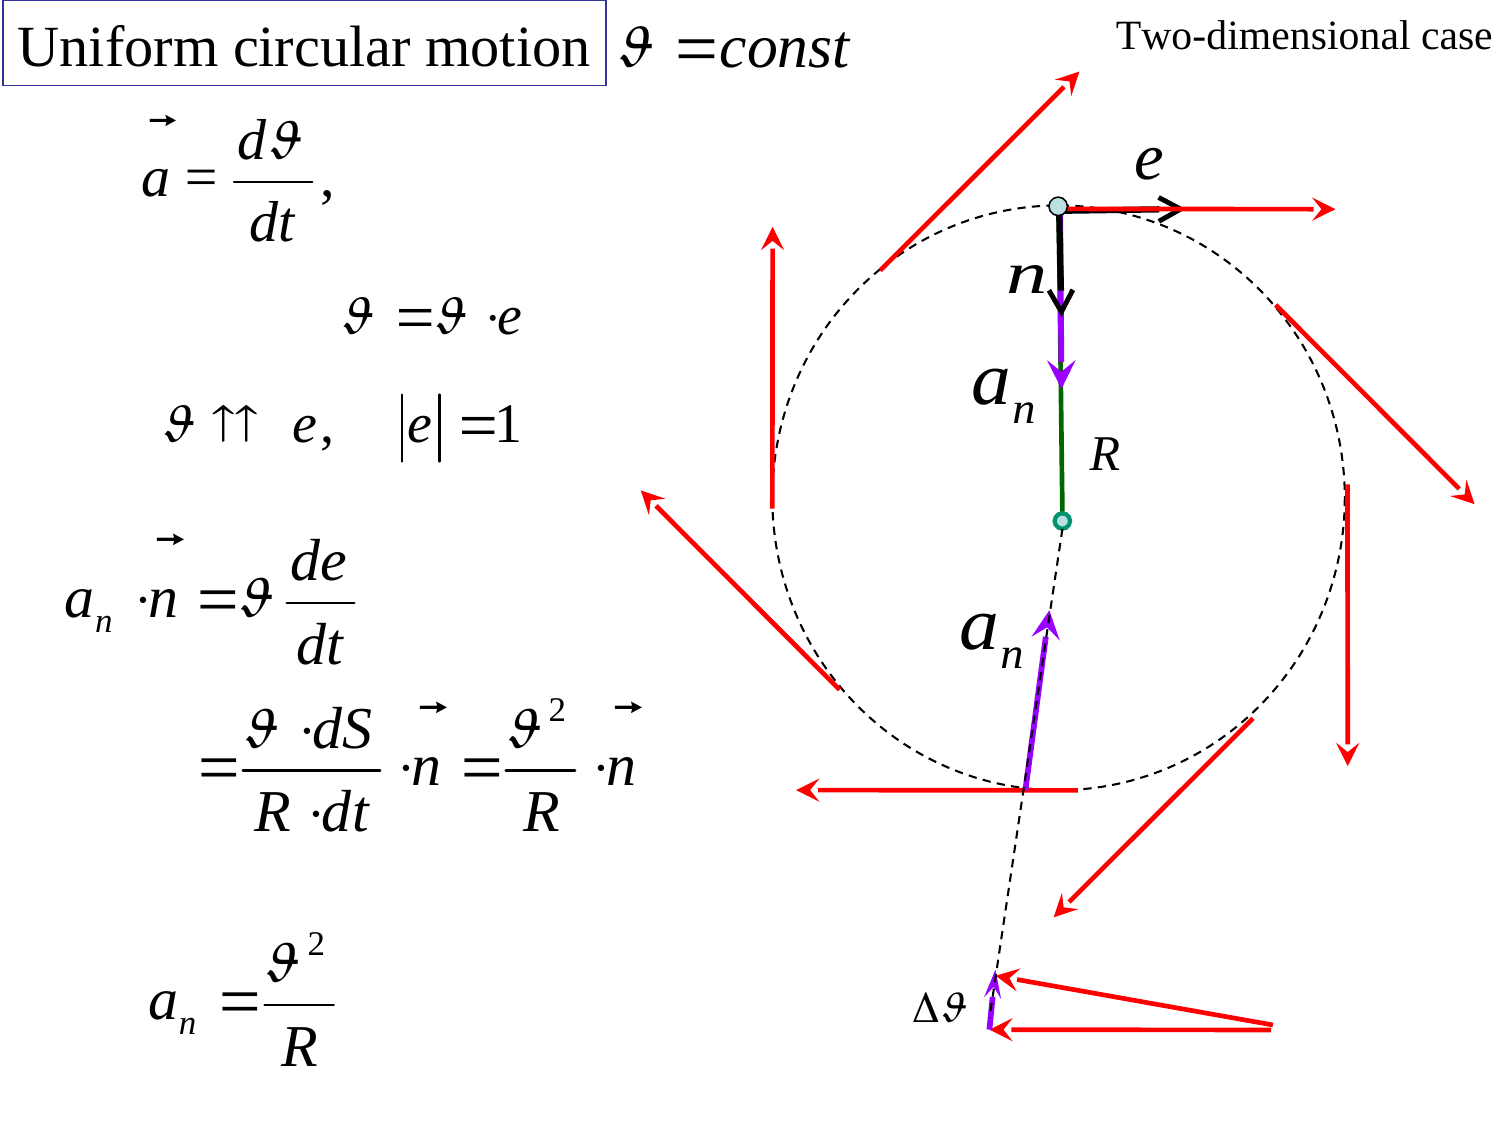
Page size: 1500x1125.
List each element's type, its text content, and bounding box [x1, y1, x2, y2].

text_box Two-dimensional case [1101, 0, 1500, 66]
text_box [1048, 197, 1068, 216]
chart [55, 520, 650, 848]
chart [959, 328, 1053, 442]
text_box Uniform circular motion [2, 0, 607, 86]
chart [947, 574, 1041, 688]
chart [336, 268, 538, 349]
chart [139, 915, 344, 1080]
chart [612, 11, 864, 84]
chart [905, 969, 981, 1034]
chart [1125, 119, 1182, 197]
chart [133, 95, 346, 254]
text_box [1058, 516, 1067, 526]
chart [994, 239, 1063, 309]
chart [157, 376, 526, 494]
text_box R [1074, 412, 1135, 489]
